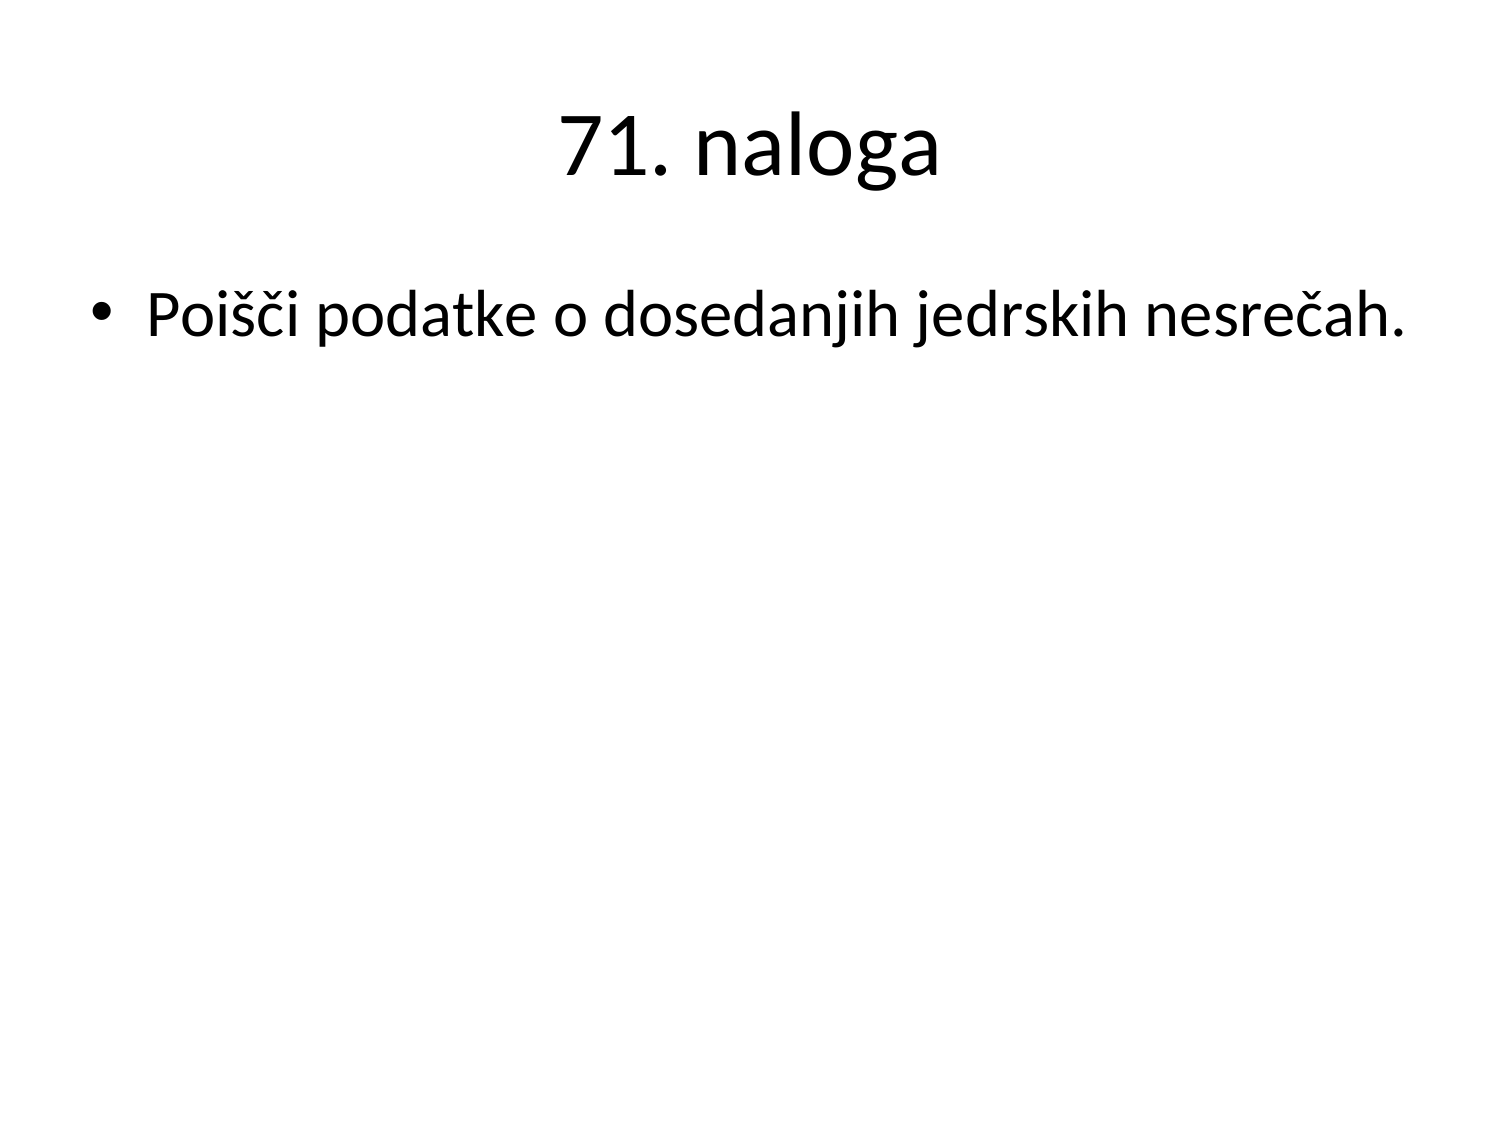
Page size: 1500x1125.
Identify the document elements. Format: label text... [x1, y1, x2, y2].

text_box 71. naloga [75, 45, 1426, 233]
text_box Poišči podatke o dosedanjih jedrskih nesrečah. [75, 262, 1426, 1005]
